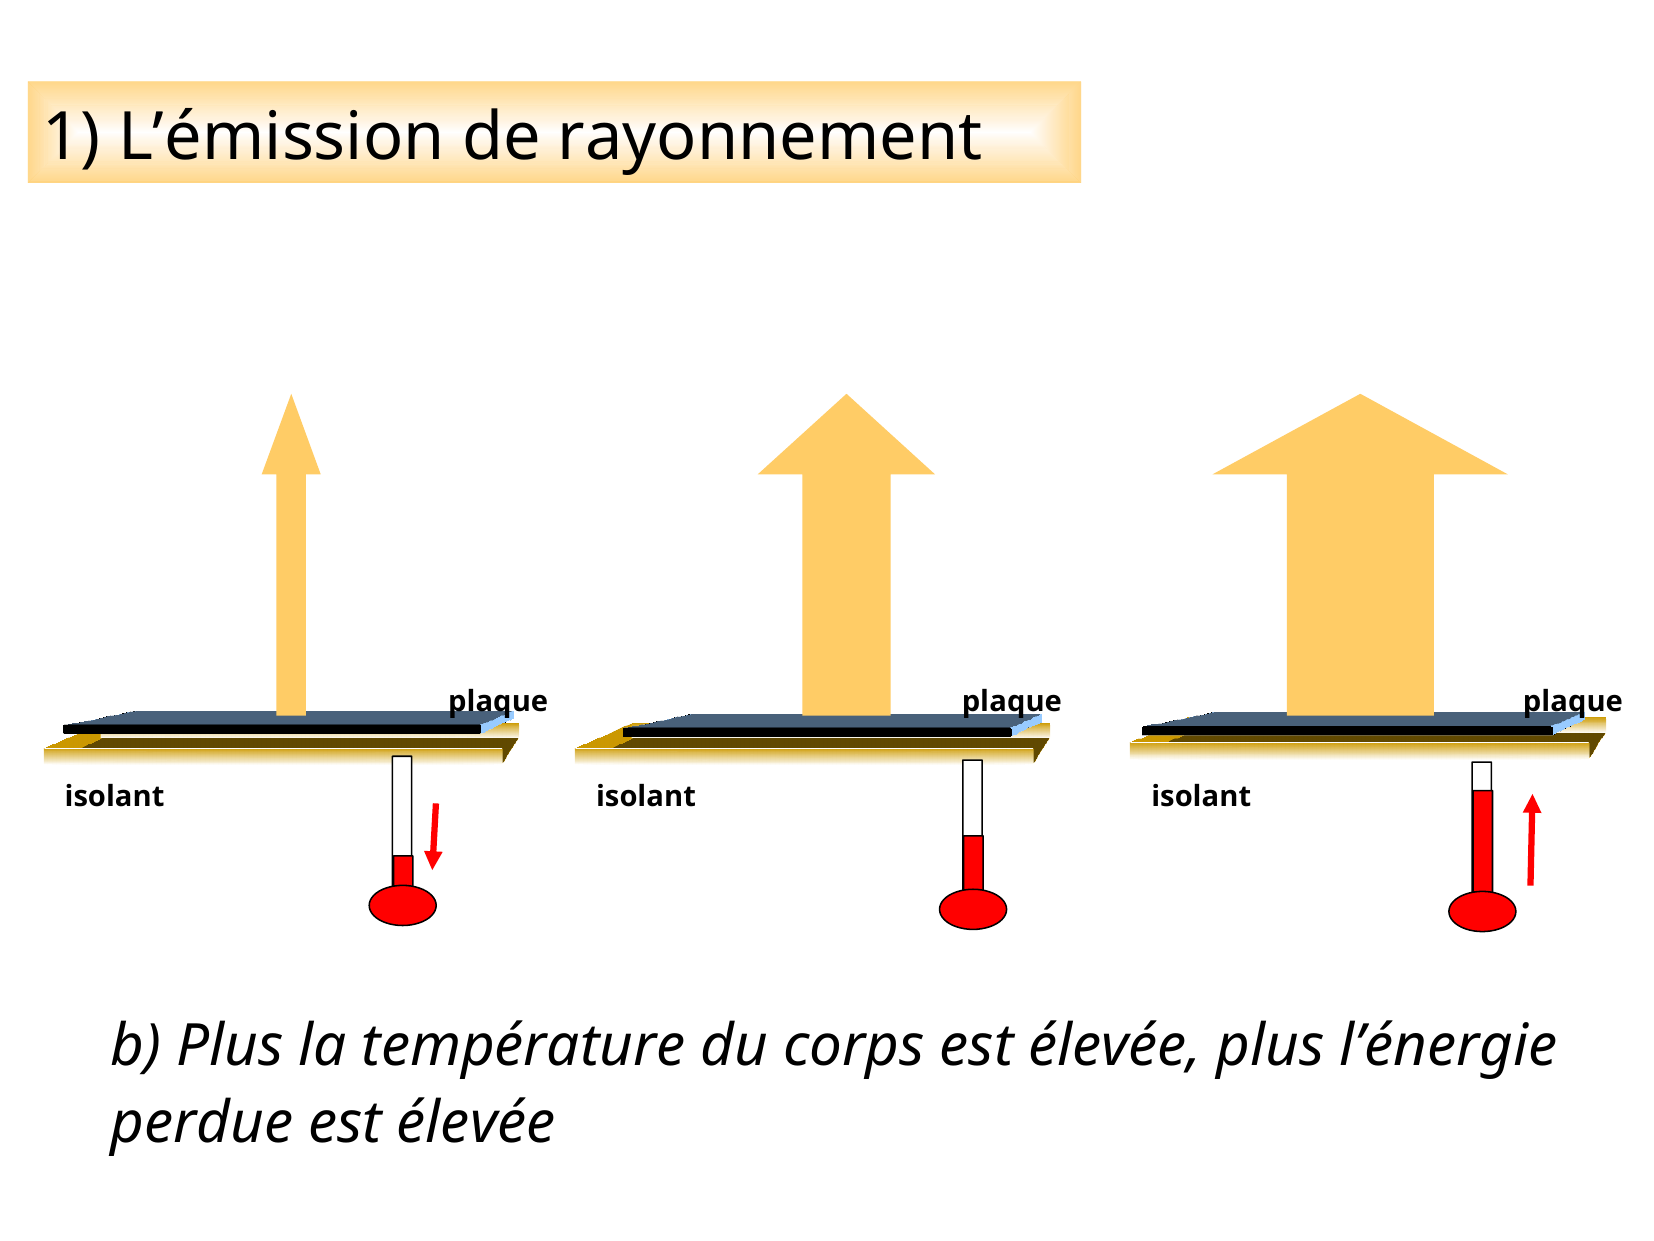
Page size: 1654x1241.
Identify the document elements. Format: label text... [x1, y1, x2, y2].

text_box [261, 393, 321, 716]
text_box [757, 393, 936, 716]
picture [1125, 704, 1611, 770]
text_box isolant [49, 767, 302, 843]
text_box plaque [947, 673, 1199, 748]
picture [39, 702, 524, 775]
text_box b) Plus la température du corps est élevée, plus l’énergie perdue est élevée [95, 996, 1584, 1148]
text_box [939, 760, 1007, 930]
text_box [1212, 393, 1508, 716]
picture [570, 706, 1055, 775]
text_box isolant [581, 767, 833, 843]
text_box [1448, 762, 1516, 932]
text_box isolant [1136, 767, 1389, 843]
text_box plaque [1508, 673, 1654, 748]
text_box 1) L’émission de rayonnement [27, 81, 1080, 183]
text_box plaque [433, 673, 685, 748]
text_box [369, 756, 437, 926]
